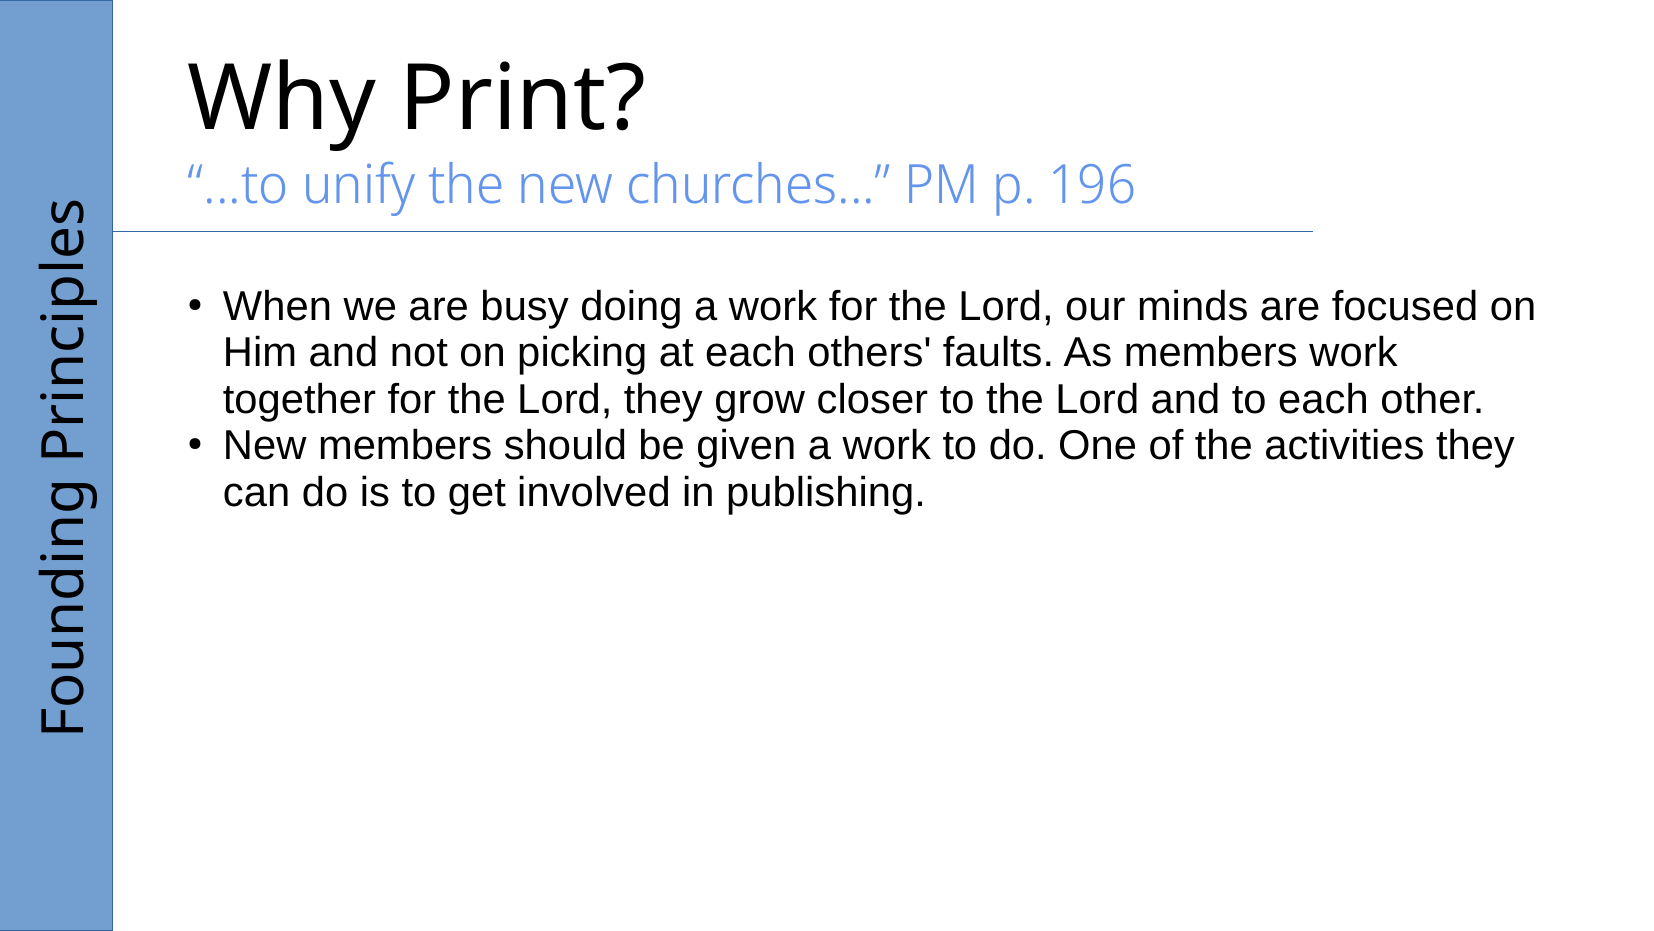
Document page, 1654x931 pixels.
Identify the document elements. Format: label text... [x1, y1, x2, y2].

text_box [0, 0, 113, 931]
title “...to unify the new churches...” PM p. 196 [187, 125, 1571, 239]
text_box Founding Principles [13, 37, 105, 901]
subtitle When we are busy doing a work for the Lord, our minds are focused on Him and not on picking at each others' faults. As members work together for the Lord, they grow closer to the Lord and to each other. New members should be given a work to do. One of the activities they can do is to get involved in publishing. [187, 282, 1538, 887]
title Why Print? [187, 33, 1571, 125]
